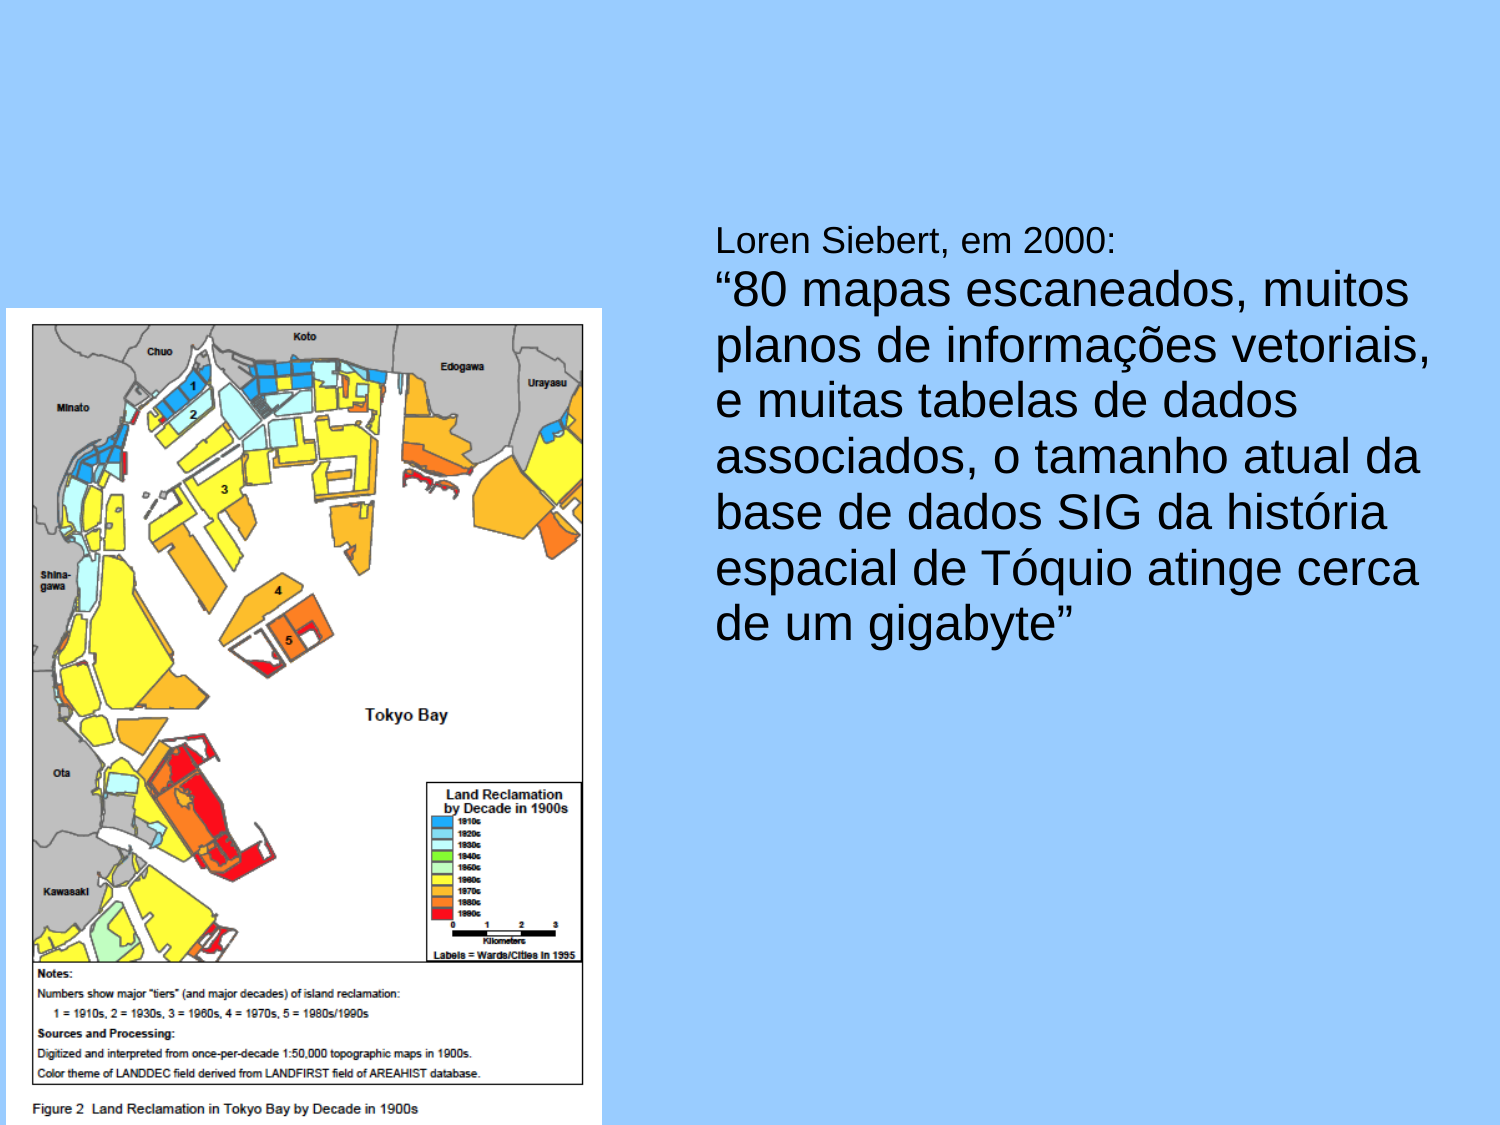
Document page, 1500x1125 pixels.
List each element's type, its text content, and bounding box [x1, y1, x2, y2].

picture [6, 308, 602, 1125]
text_box Loren Siebert, em 2000: “80 mapas escaneados, muitos planos de informações vetoriais, e muitas tabelas de dados associados, o tamanho atual da base de dados SIG da história espacial de Tóquio atinge cerca de um gigabyte” [700, 211, 1447, 1066]
